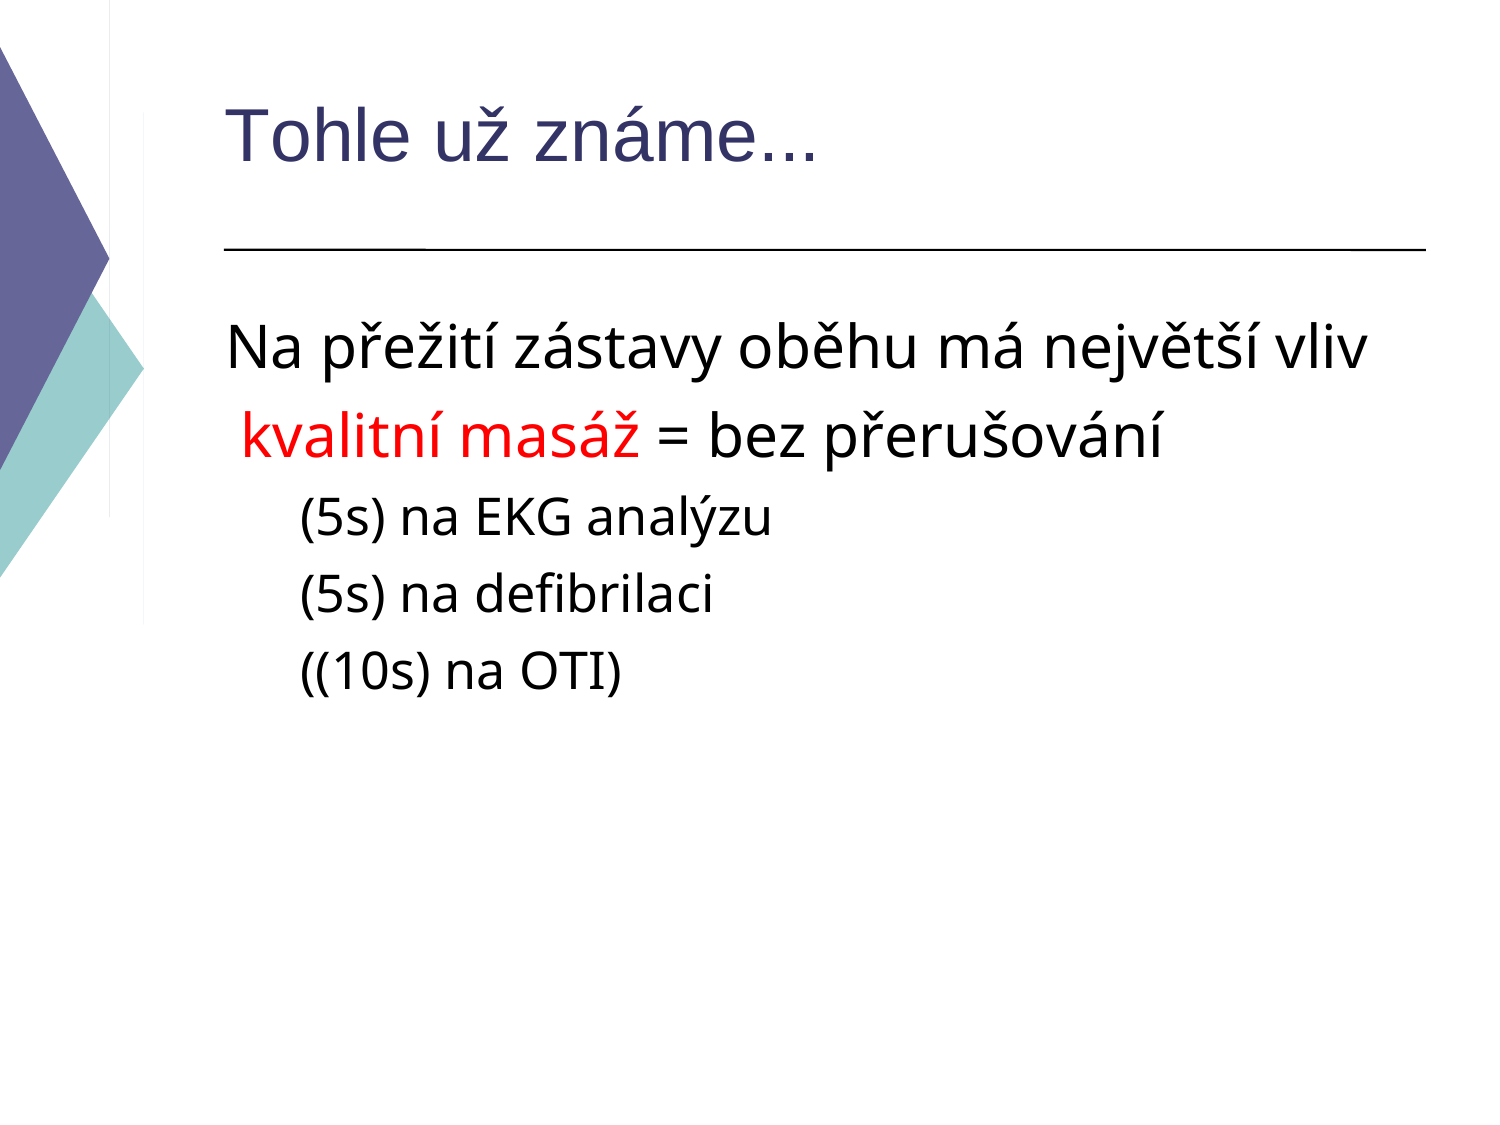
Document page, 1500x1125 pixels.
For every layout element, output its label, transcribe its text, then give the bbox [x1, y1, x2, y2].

list Na přežití zástavy oběhu má největší vliv kvalitní masáž = bez přerušování (5s) na EKG analýzu (5s) na defibrilaci ((10s) na OTI) [224, 299, 1423, 974]
title Tohle už známe... [224, 41, 1423, 236]
